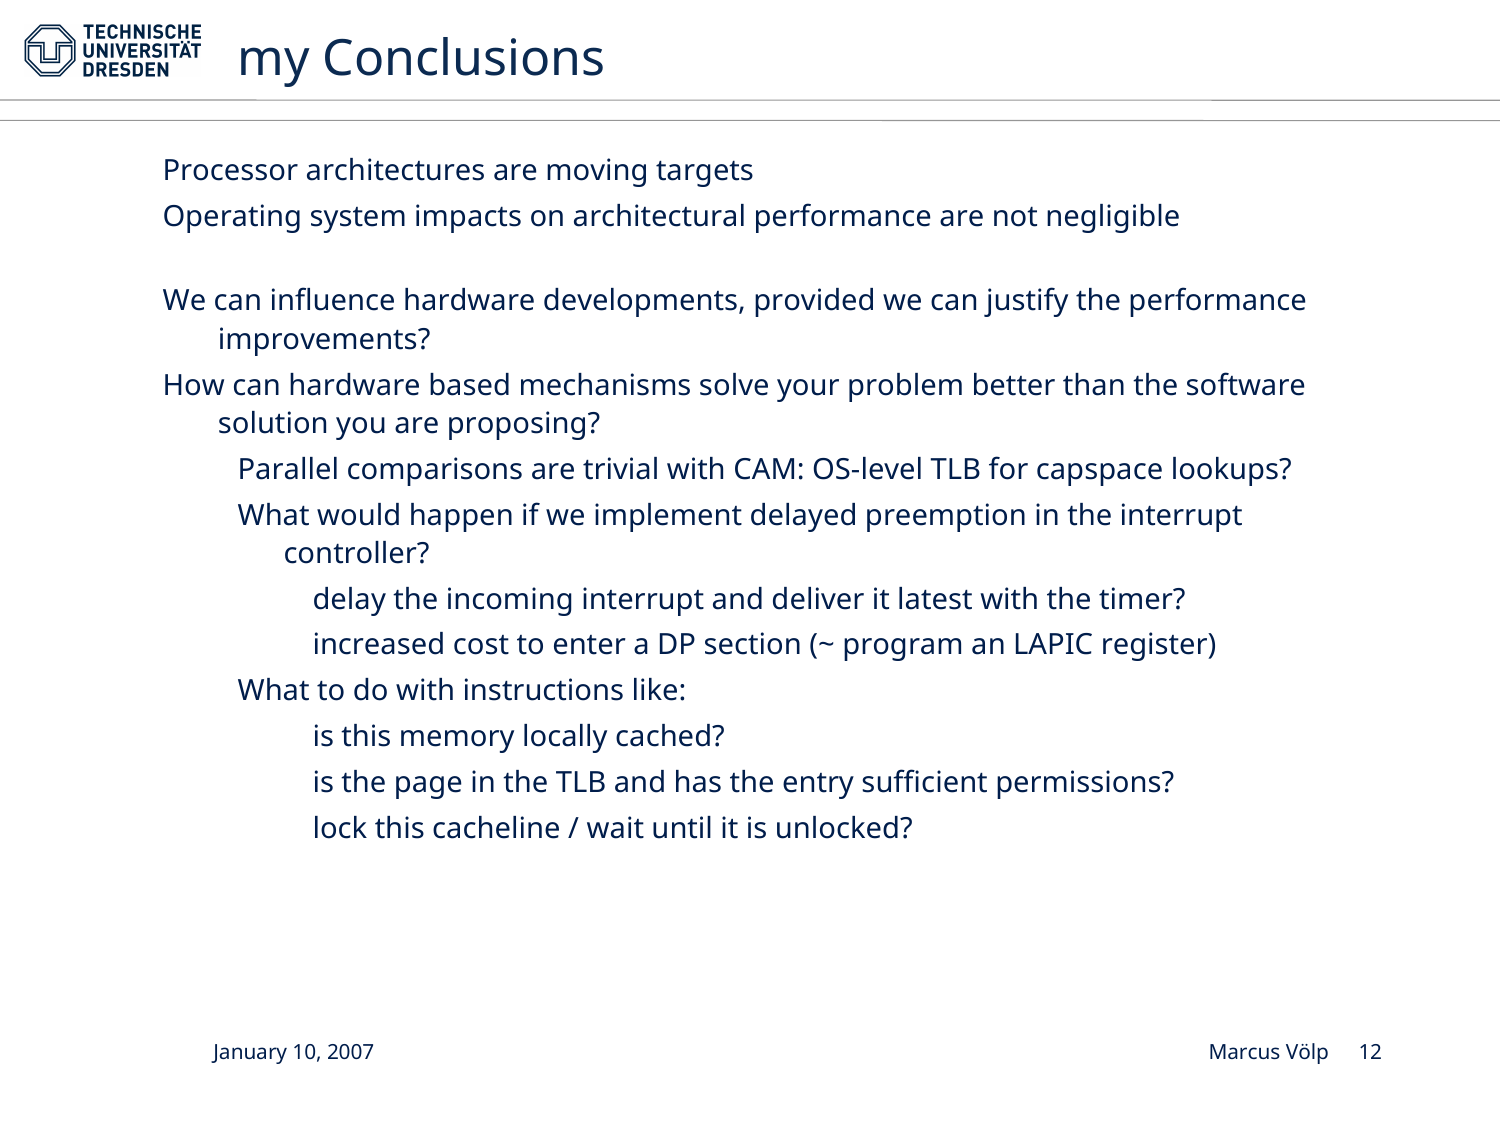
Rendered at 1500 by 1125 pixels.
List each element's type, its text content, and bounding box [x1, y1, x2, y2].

picture [24, 24, 201, 77]
list Processor architectures are moving targets Operating system impacts on architectural performance are not negligible We can influence hardware developments, provided we can justify the performance improvements? How can hardware based mechanisms solve your problem better than the software solution you are proposing? Parallel comparisons are trivial with CAM: OS-level TLB for capspace lookups? What would happen if we implement delayed preemption in the interrupt controller? delay the incoming interrupt and deliver it latest with the timer? increased cost to enter a DP section (~ program an LAPIC register) What to do with instructions like: is this memory locally cached? is the page in the TLB and has the entry sufficient permissions? lock this cacheline / wait until it is unlocked? [162, 149, 1387, 985]
title my Conclusions [237, 19, 1437, 92]
